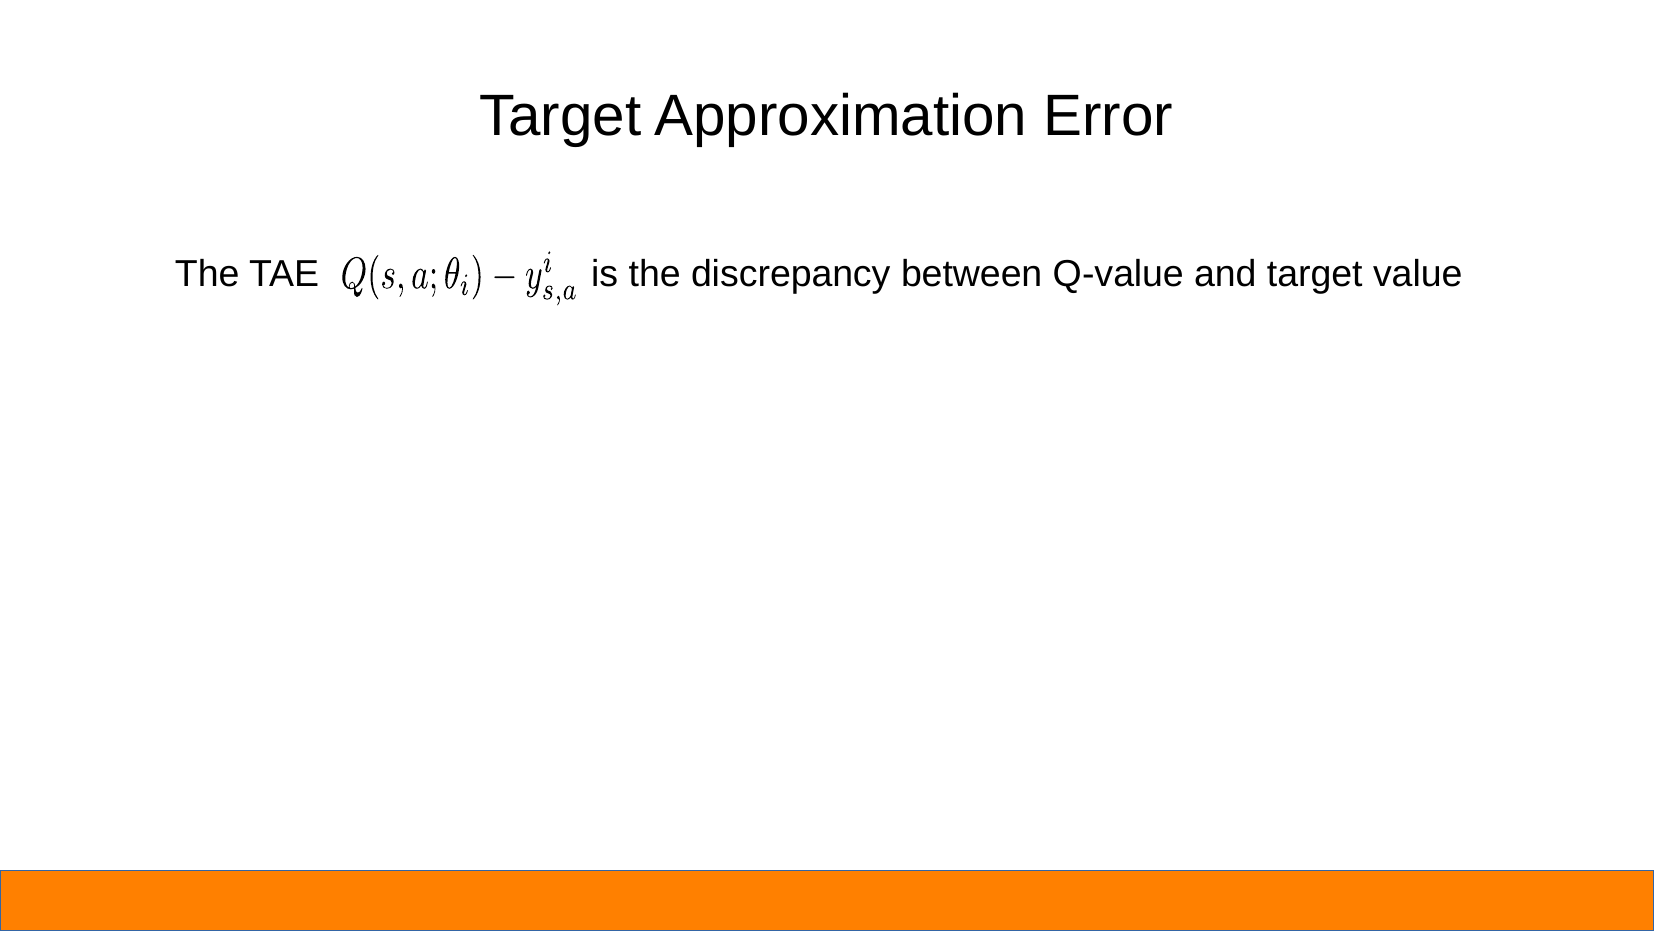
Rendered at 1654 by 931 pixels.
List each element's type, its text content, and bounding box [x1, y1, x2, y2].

text_box [0, 870, 1654, 931]
text_box The TAE is the discrepancy between Q-value and target value [160, 245, 1494, 639]
text_box Target Approximation Error [199, 75, 1454, 181]
